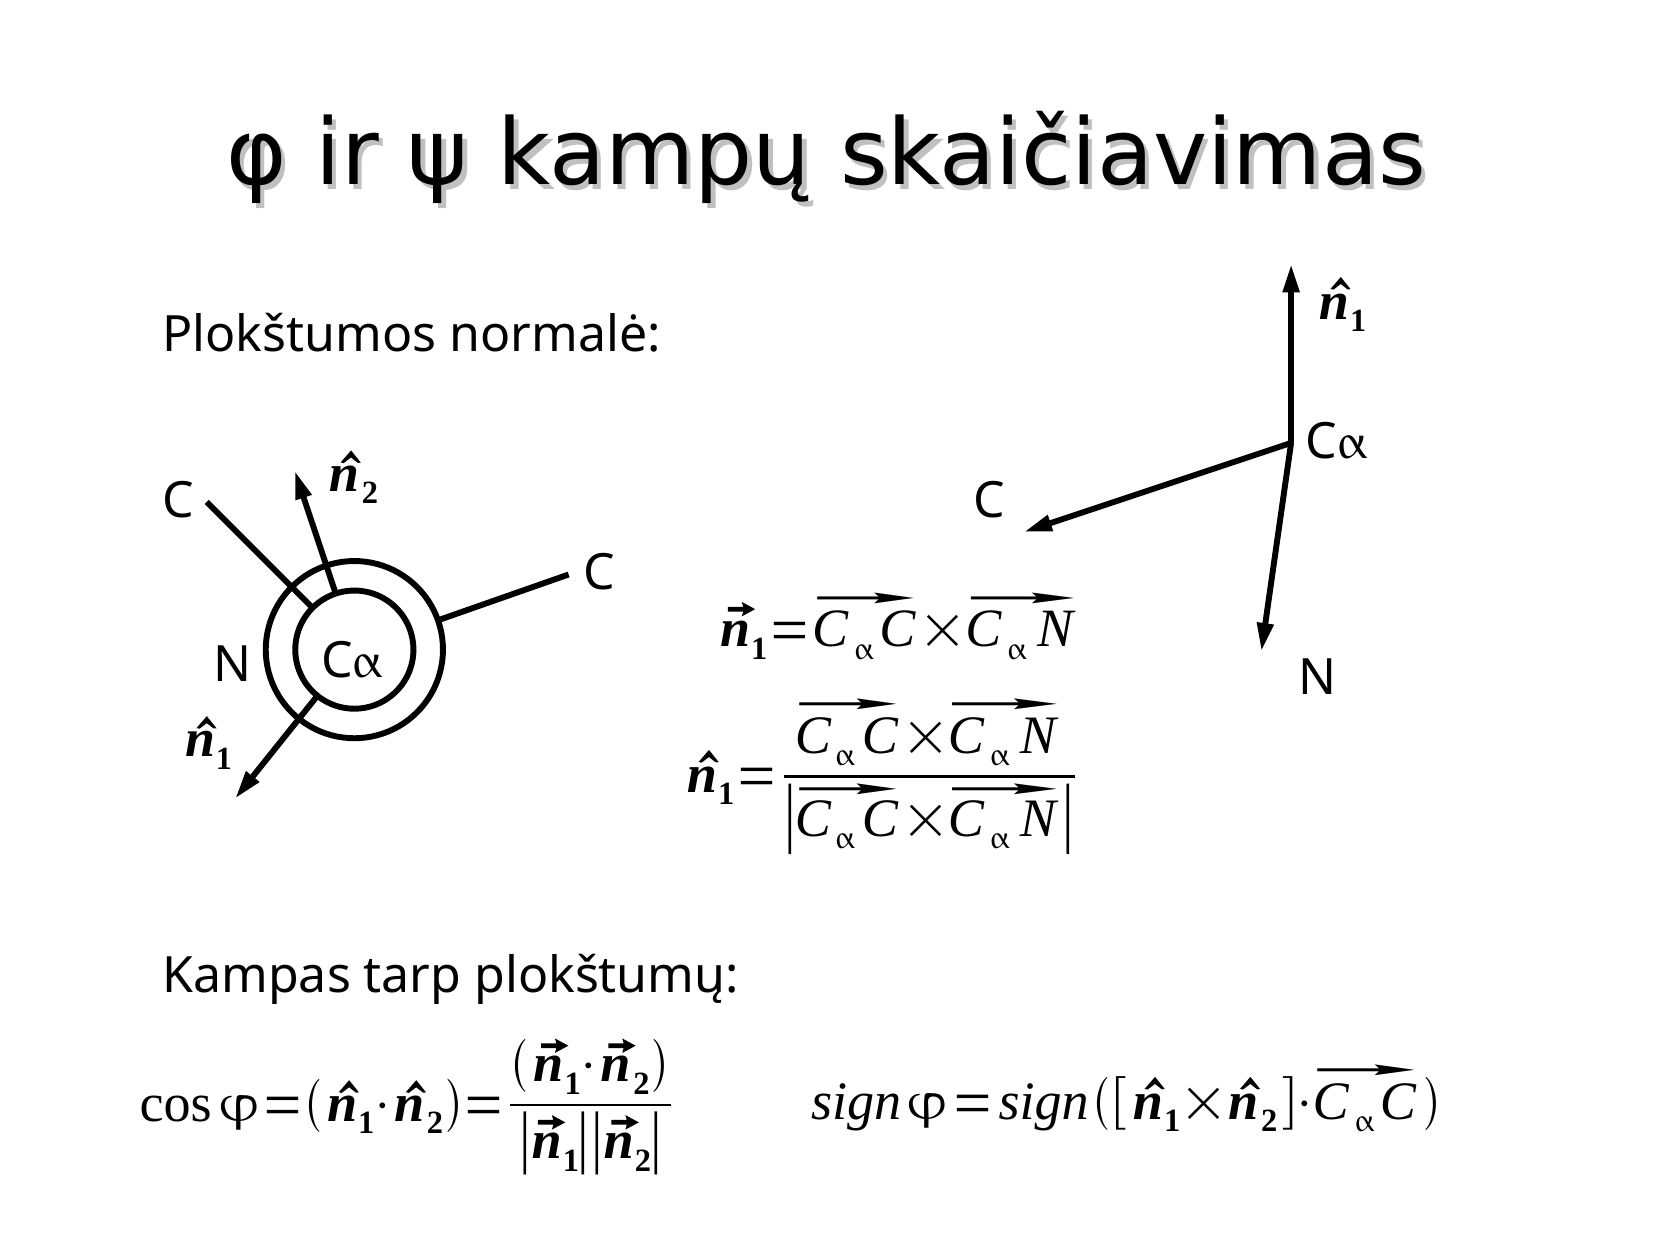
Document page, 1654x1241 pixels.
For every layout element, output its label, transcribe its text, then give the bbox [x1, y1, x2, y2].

text_box C [1291, 397, 1388, 475]
text_box N [1283, 633, 1351, 709]
text_box [266, 561, 443, 739]
text_box C [147, 456, 215, 532]
text_box Plokštumos normalė: [147, 290, 696, 366]
text_box C [958, 456, 1026, 532]
text_box C [306, 616, 404, 694]
chart [177, 708, 239, 777]
chart [801, 1062, 1447, 1139]
text_box N [199, 620, 266, 696]
text_box Kampas tarp plokštumų: [147, 932, 792, 1008]
chart [133, 1033, 680, 1178]
title φ ir ψ kampų skaičiavimas [82, 56, 1571, 250]
chart [1311, 270, 1373, 339]
text_box C [568, 528, 636, 605]
chart [712, 590, 1084, 666]
chart [679, 697, 1085, 857]
chart [321, 442, 384, 511]
